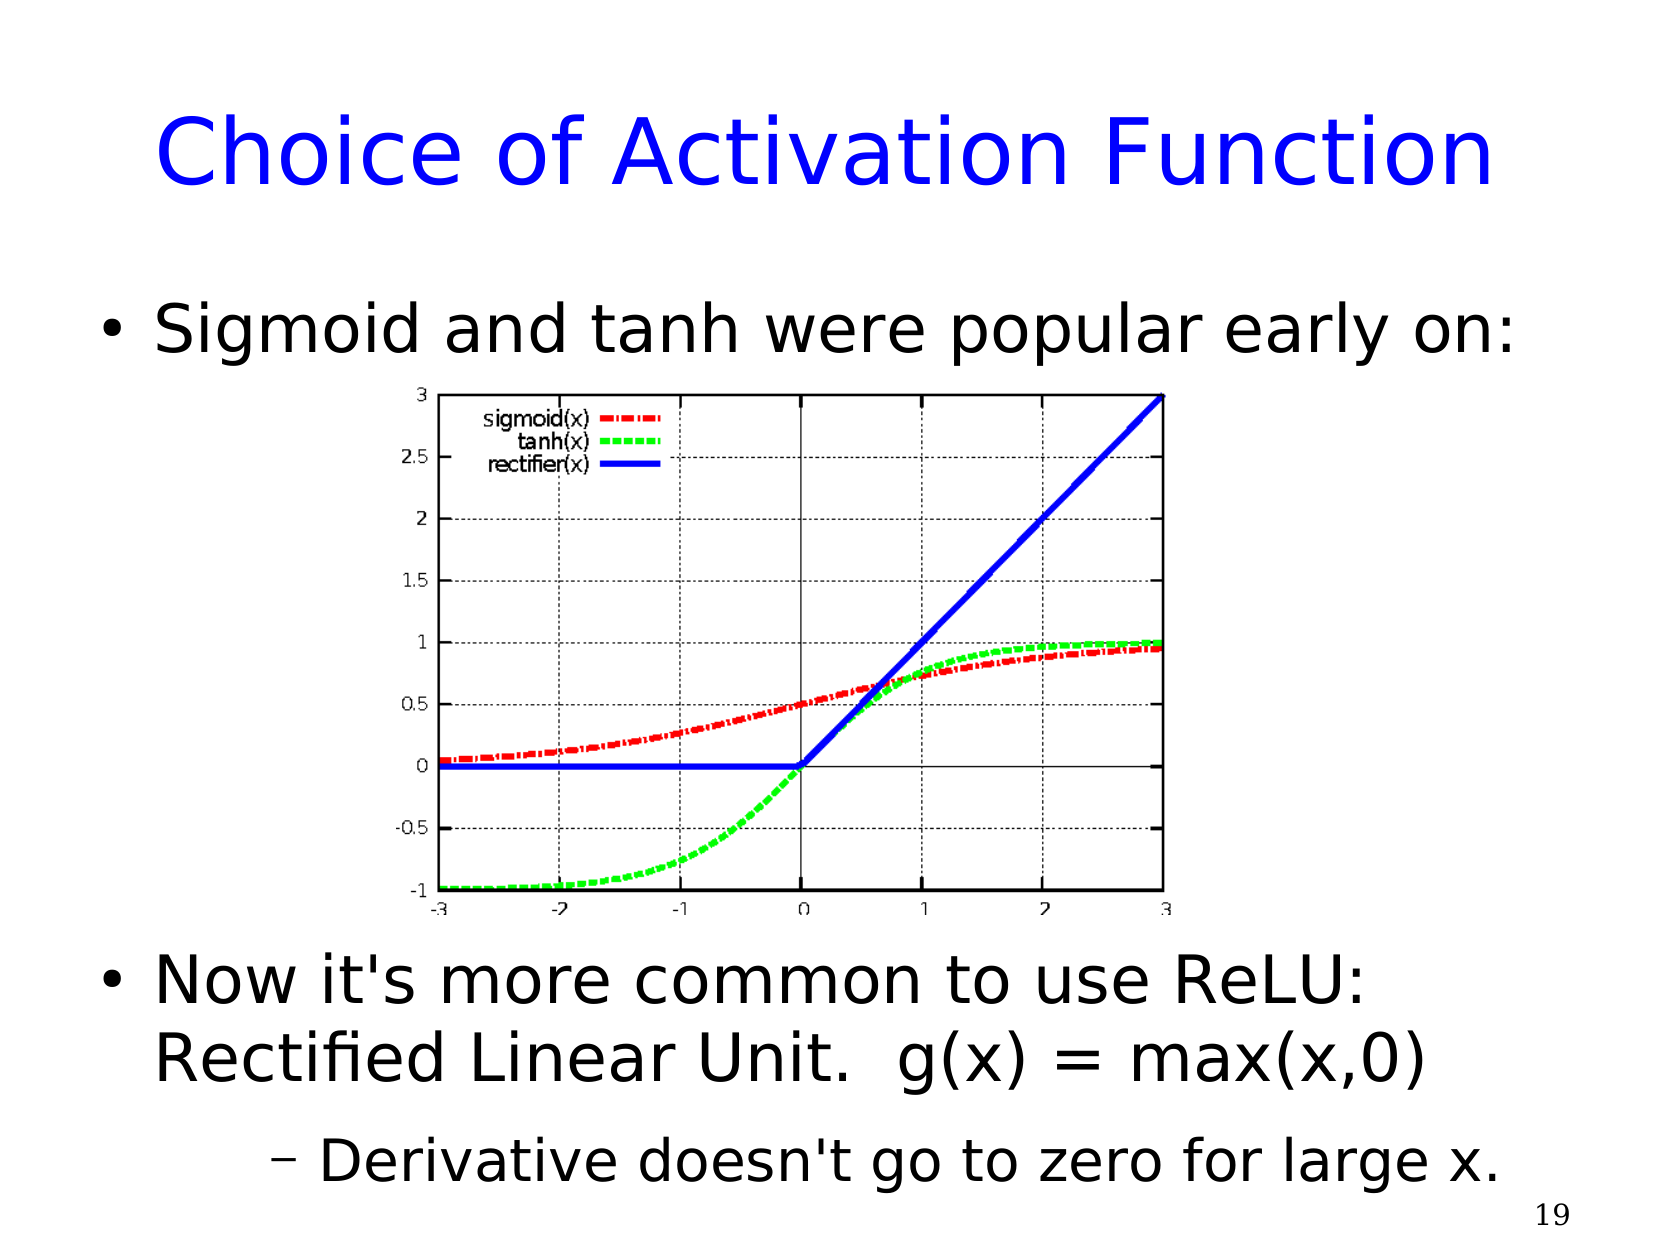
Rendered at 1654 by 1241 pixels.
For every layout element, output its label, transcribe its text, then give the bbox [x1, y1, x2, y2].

list Sigmoid and tanh were popular early on: Now it's more common to use ReLU: Rectified Linear Unit. g(x) = max(x,0) Derivative doesn't go to zero for large x. [82, 290, 1571, 1195]
title Choice of Activation Function [82, 49, 1571, 257]
picture [396, 385, 1172, 915]
